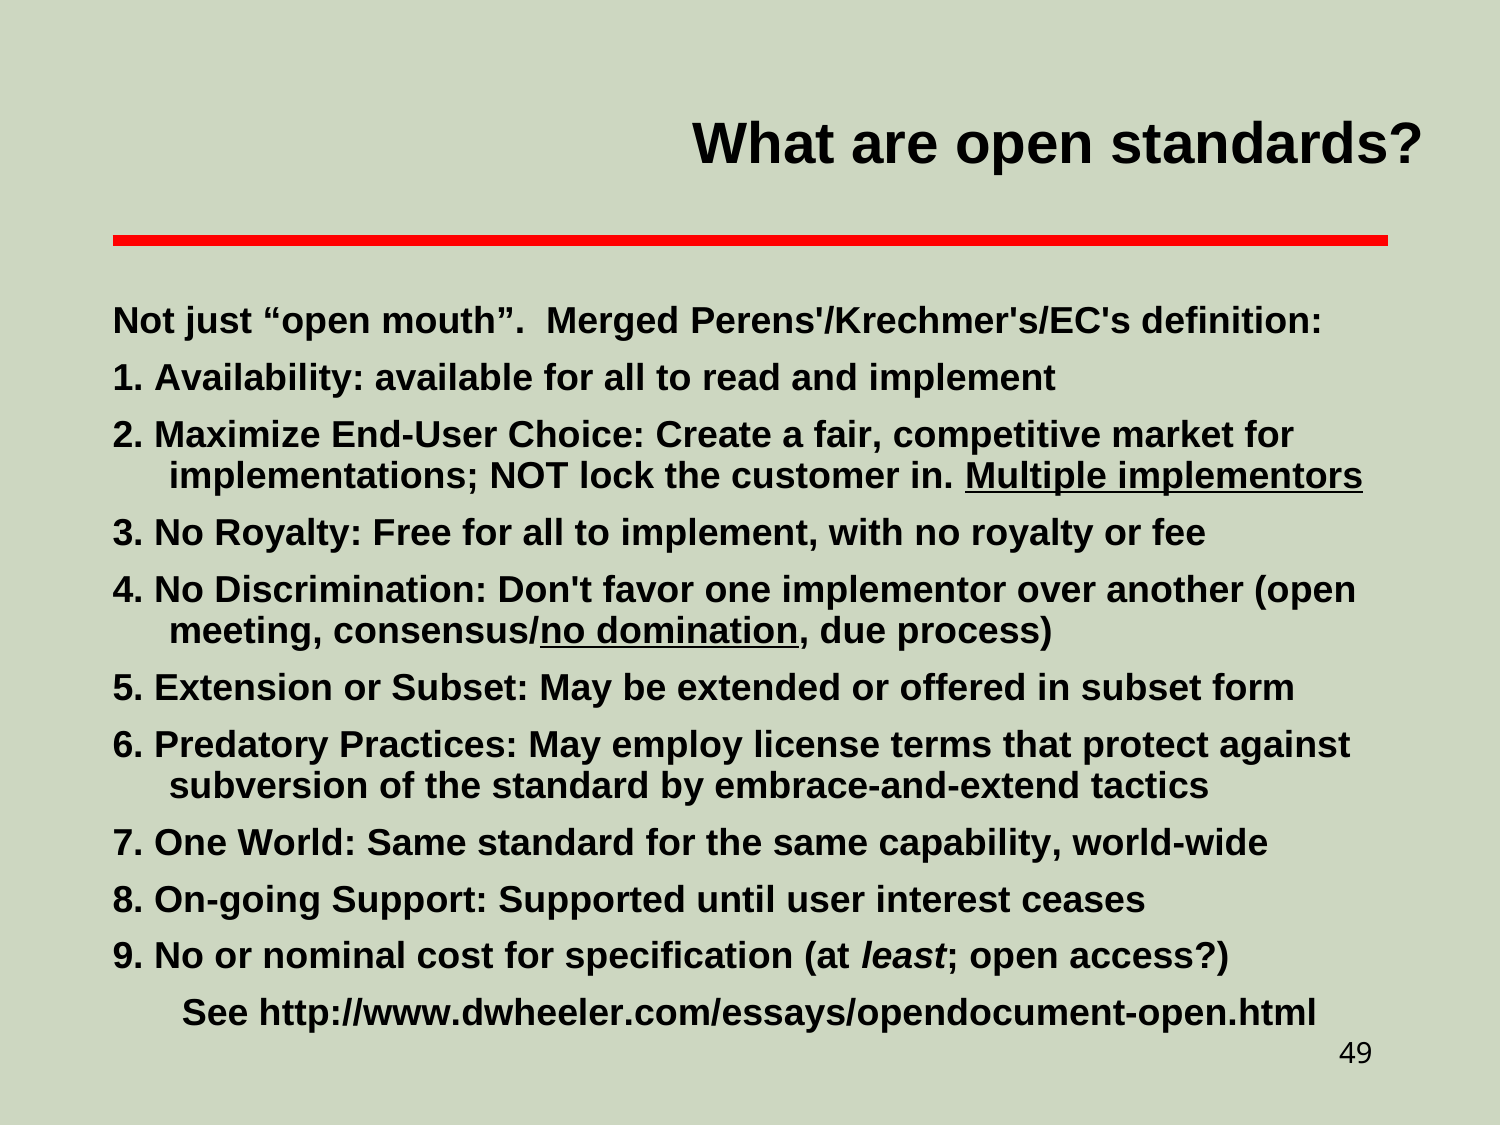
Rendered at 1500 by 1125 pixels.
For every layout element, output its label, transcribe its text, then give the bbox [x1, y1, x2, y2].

list Not just “open mouth”. Merged Perens'/Krechmer's/EC's definition: 1. Availability: available for all to read and implement 2. Maximize End-User Choice: Create a fair, competitive market for implementations; NOT lock the customer in. Multiple implementors 3. No Royalty: Free for all to implement, with no royalty or fee 4. No Discrimination: Don't favor one implementor over another (open meeting, consensus/no domination, due process) 5. Extension or Subset: May be extended or offered in subset form 6. Predatory Practices: May employ license terms that protect against subversion of the standard by embrace-and-extend tactics 7. One World: Same standard for the same capability, world-wide 8. On-going Support: Supported until user interest ceases 9. No or nominal cost for specification (at least; open access?) See http://www.dwheeler.com/essays/opendocument-open.html [112, 299, 1388, 1111]
title What are open standards? [375, 75, 1426, 213]
